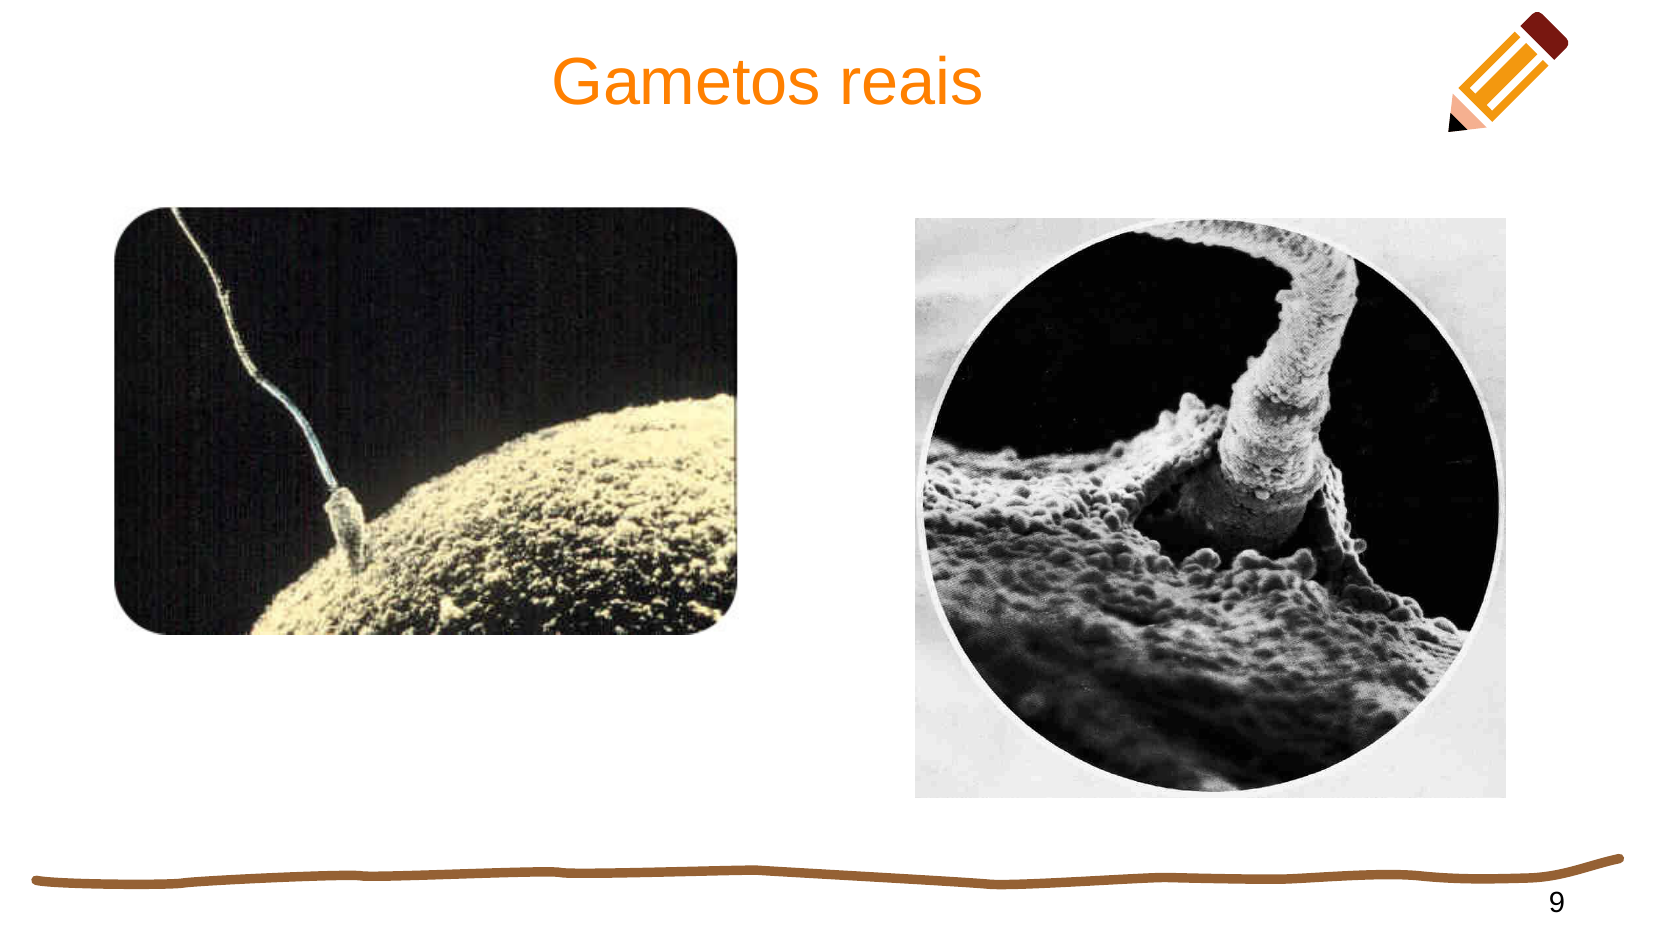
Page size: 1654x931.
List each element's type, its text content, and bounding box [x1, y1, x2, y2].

picture [915, 218, 1506, 798]
title Gametos reais [88, 29, 1447, 133]
picture [113, 206, 739, 635]
